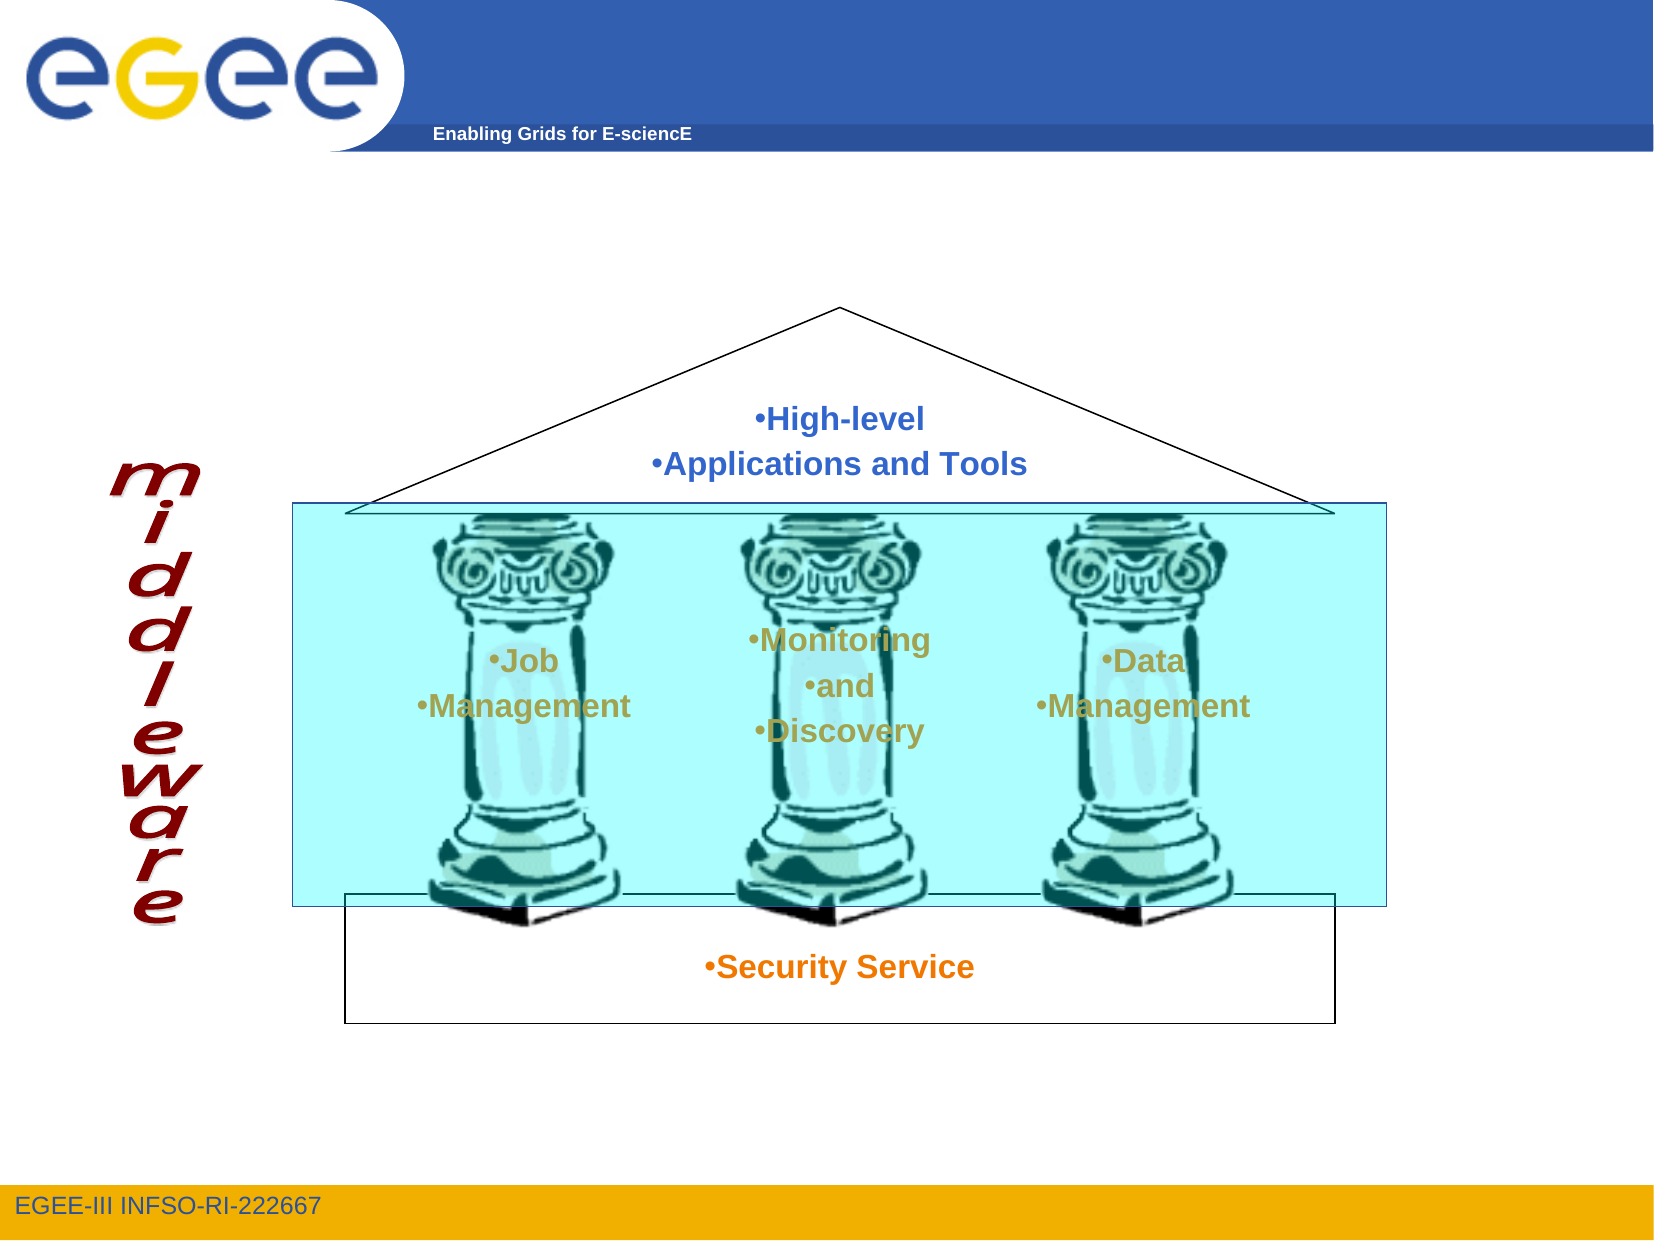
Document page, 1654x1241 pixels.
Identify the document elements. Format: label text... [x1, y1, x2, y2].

picture [1228, 468, 1287, 493]
text_box Security Service [345, 907, 1335, 1024]
text_box High-level Applications and Tools [372, 307, 1308, 502]
text_box middleware [145, 511, 169, 543]
picture [385, 468, 451, 496]
picture [999, 907, 1287, 934]
text_box middleware [130, 806, 188, 838]
text_box middleware [122, 765, 202, 796]
picture [385, 907, 674, 934]
text_box middleware [129, 607, 192, 651]
text_box [292, 502, 1387, 907]
text_box middleware [129, 552, 192, 596]
text_box middleware [110, 463, 200, 495]
text_box middleware [137, 849, 183, 881]
picture [20, 33, 385, 123]
picture [693, 907, 981, 934]
text_box middleware [134, 722, 182, 754]
text_box middleware [134, 891, 182, 923]
text_box middleware [145, 662, 174, 706]
